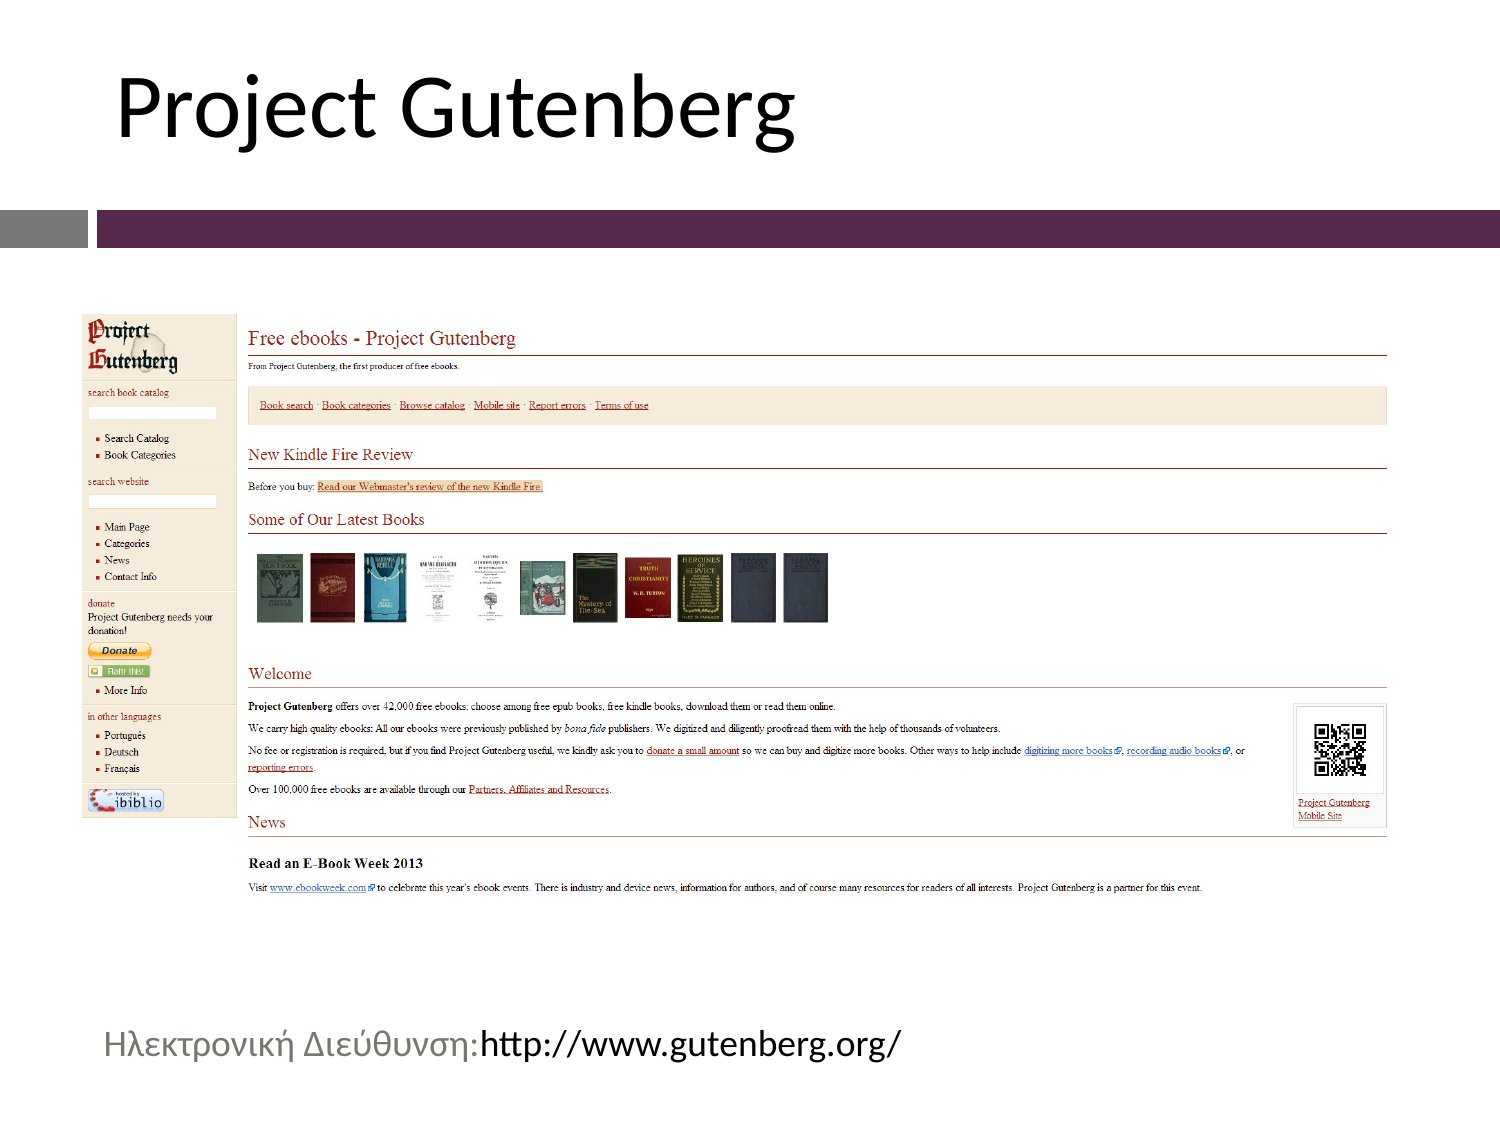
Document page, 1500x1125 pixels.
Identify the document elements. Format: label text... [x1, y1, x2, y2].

text_box Ηλεκτρονική Διεύθυνση:http://www.gutenberg.org/ [88, 1011, 1423, 1071]
picture [82, 314, 1397, 906]
title Project Gutenberg [100, 19, 1438, 182]
